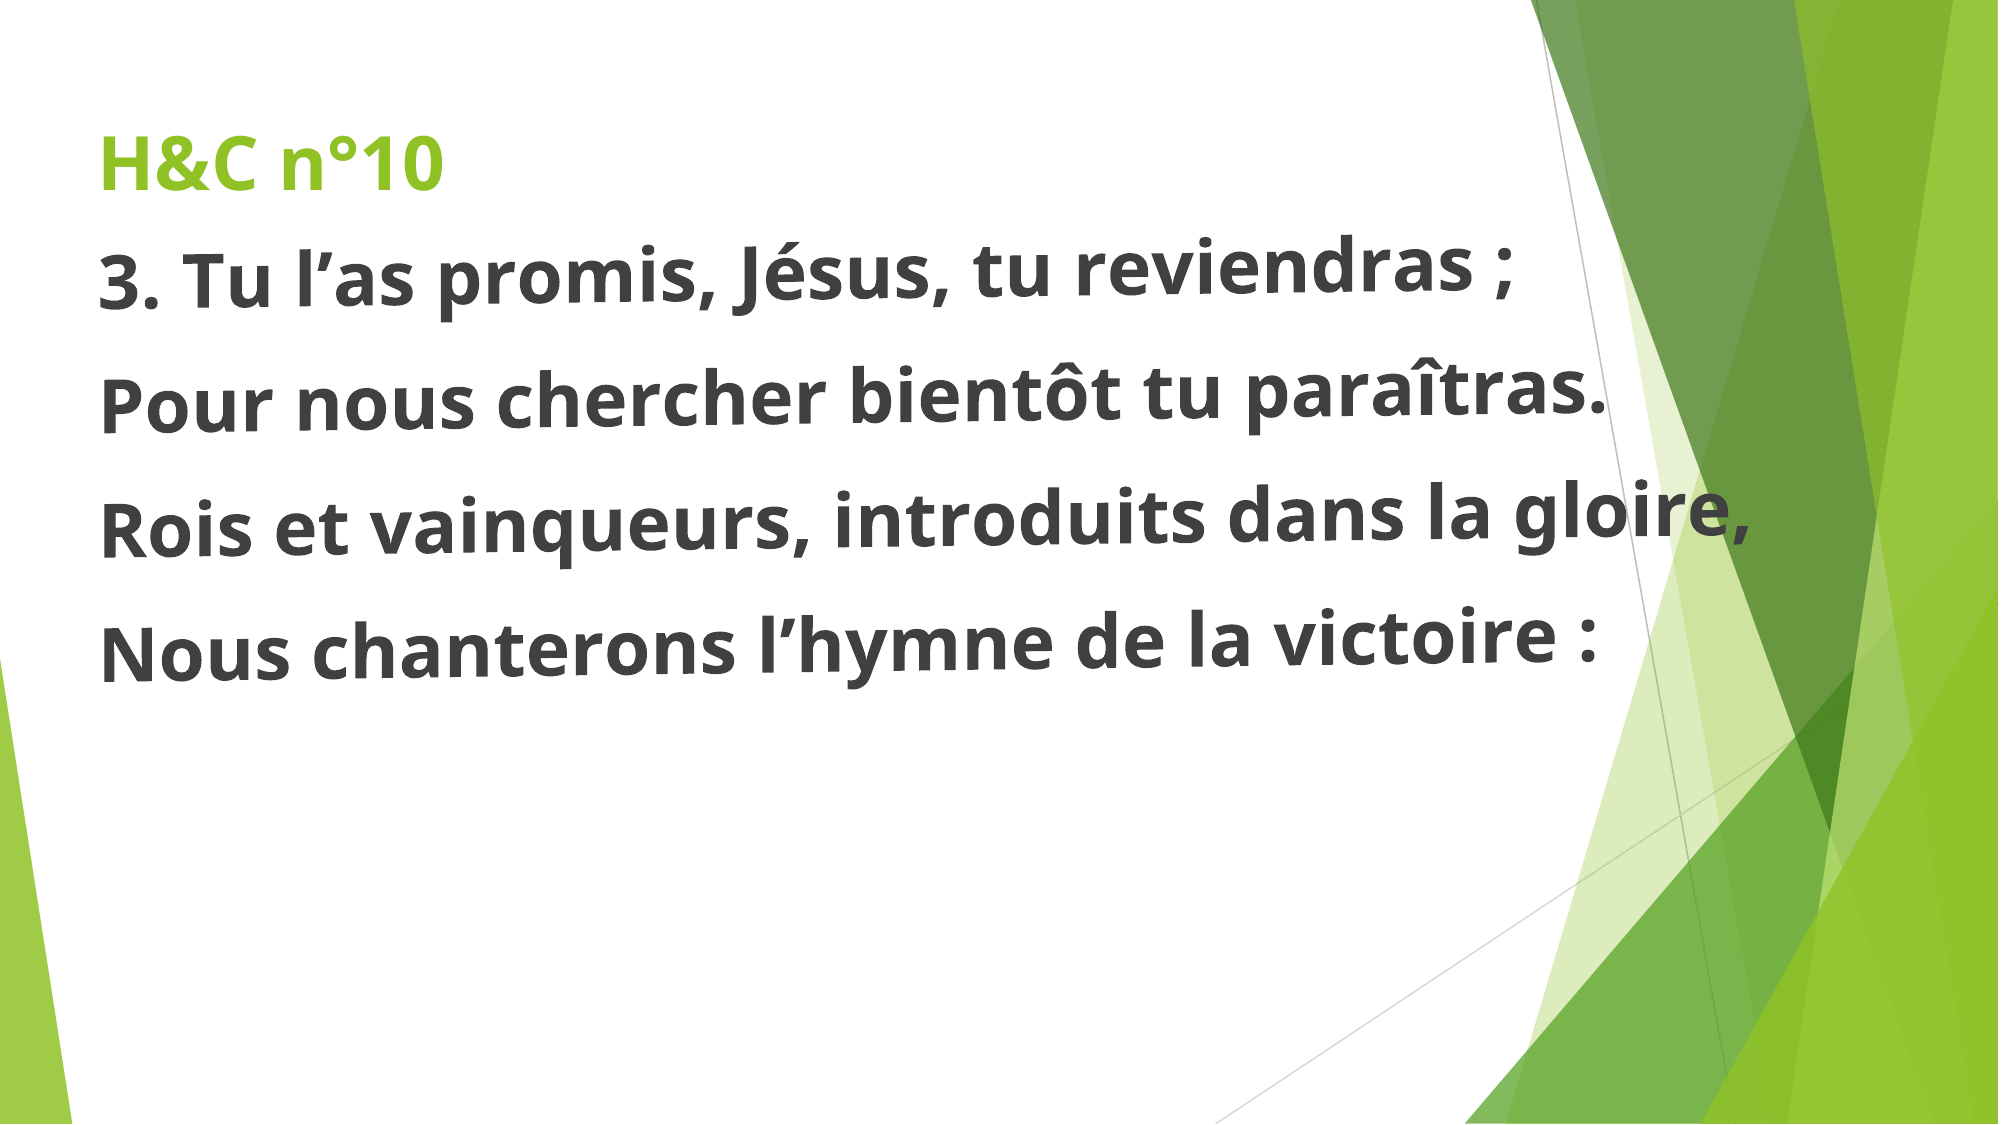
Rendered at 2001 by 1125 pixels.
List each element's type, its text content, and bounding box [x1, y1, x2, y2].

text_box 3. Tu l’as promis, Jésus, tu reviendras ; Pour nous chercher bientôt tu paraîtras. Rois et vainqueurs, introduits dans la gloire, Nous chanterons l’hymne de la victoire : [82, 189, 1831, 1091]
text_box H&C n°10 [82, 107, 497, 213]
